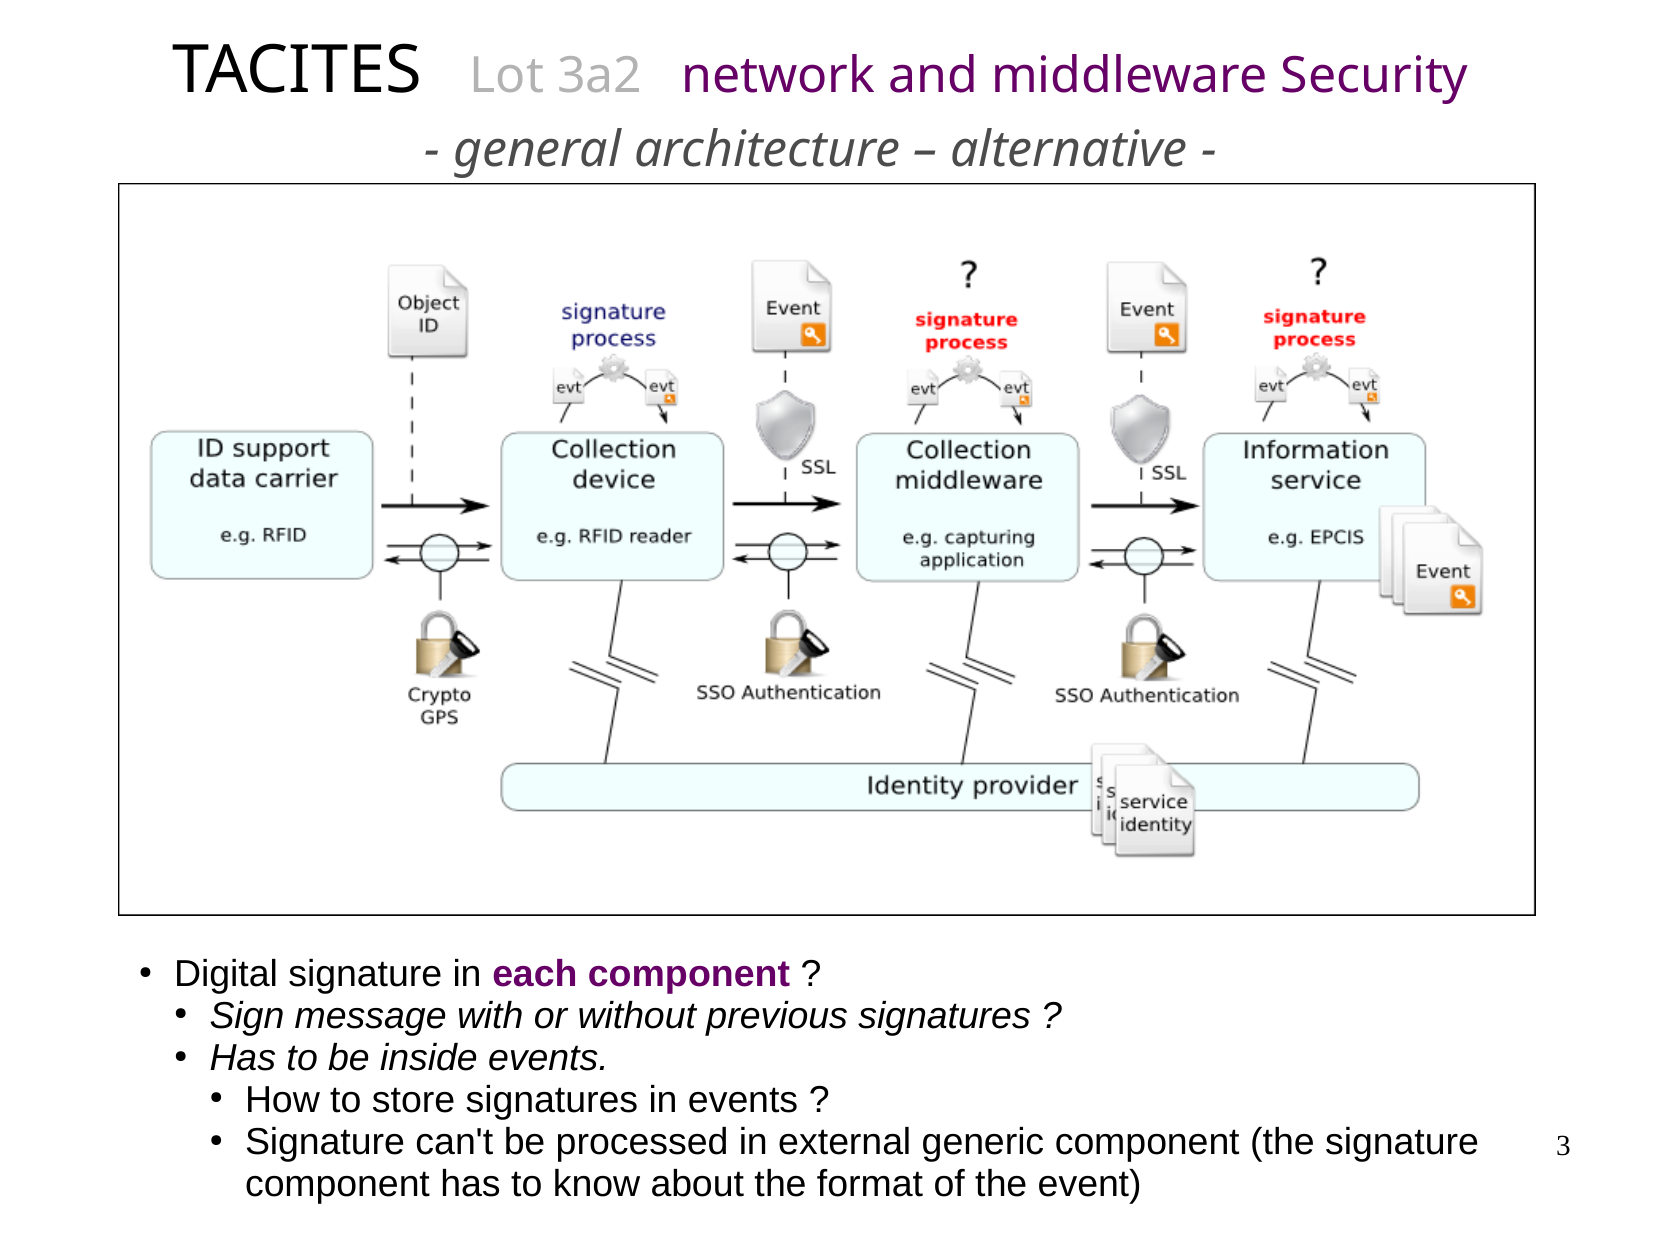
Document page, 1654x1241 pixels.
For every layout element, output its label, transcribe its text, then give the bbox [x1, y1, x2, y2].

title TACITES Lot 3a2 network and middleware Security - general architecture – alternative - [76, 0, 1565, 207]
text_box Digital signature in each component ? Sign message with or without previous signatures ? Has to be inside events. How to store signatures in events ? Signature can't be processed in external generic component (the signature component has to know about the format of the event) [88, 944, 1595, 1220]
picture [118, 183, 1536, 916]
